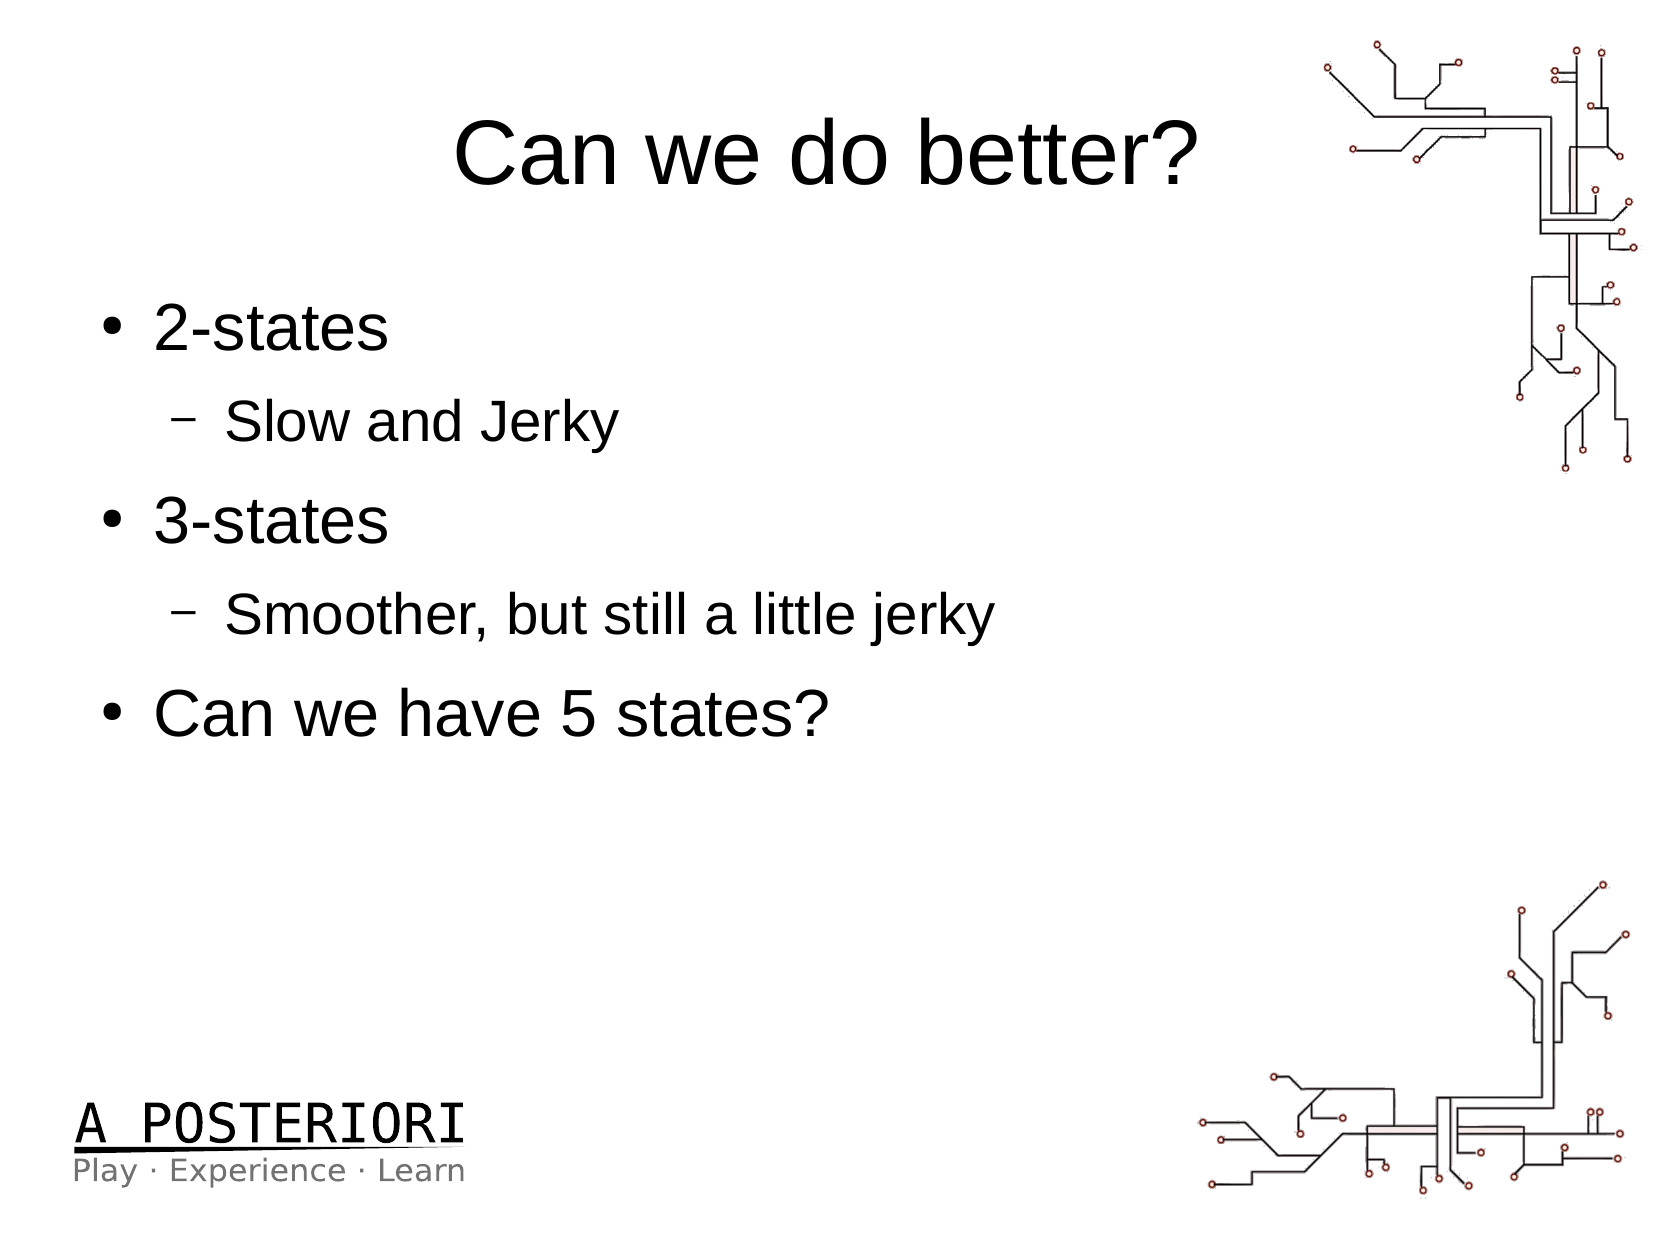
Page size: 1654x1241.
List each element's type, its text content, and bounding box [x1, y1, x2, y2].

picture [1177, 863, 1635, 1200]
title Can we do better? [82, 49, 1571, 257]
picture [1305, 35, 1643, 495]
list 2-states Slow and Jerky 3-states Smoother, but still a little jerky Can we have 5 states? [82, 290, 1571, 1010]
